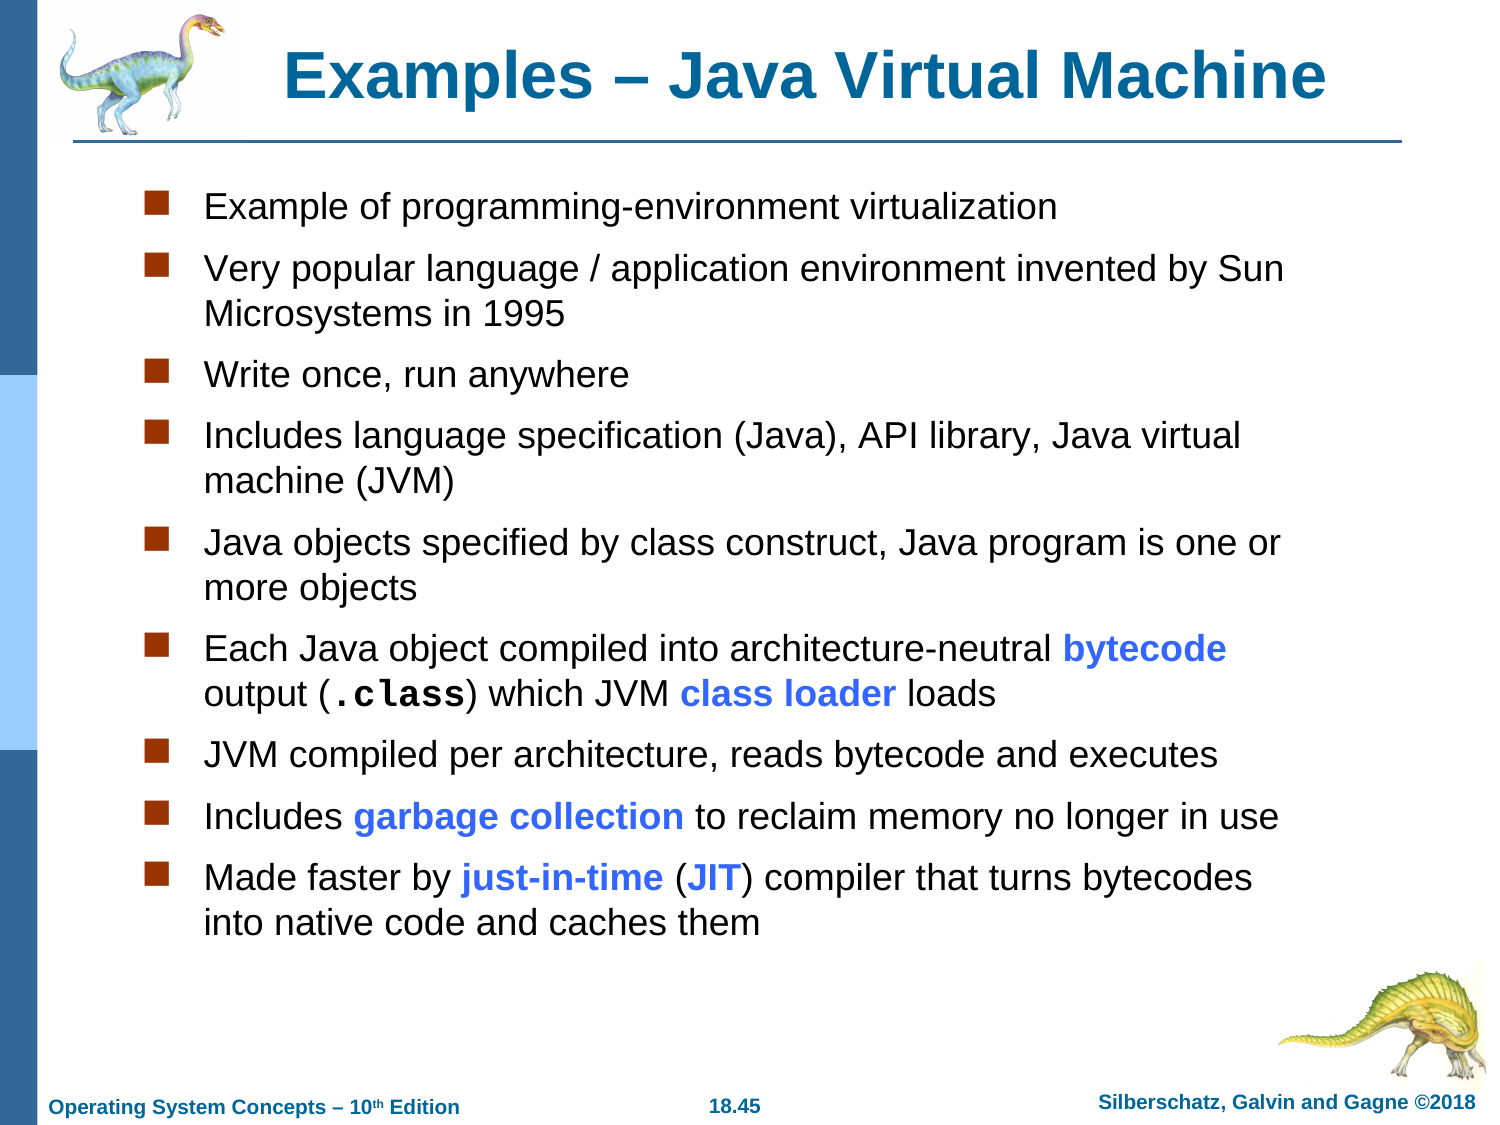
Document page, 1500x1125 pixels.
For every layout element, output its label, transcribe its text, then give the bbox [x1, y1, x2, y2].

picture [46, 0, 243, 149]
picture [1275, 959, 1486, 1090]
list Example of programming-environment virtualization Very popular language / application environment invented by Sun Microsystems in 1995 Write once, run anywhere Includes language specification (Java), API library, Java virtual machine (JVM) Java objects specified by class construct, Java program is one or more objects Each Java object compiled into architecture-neutral bytecode output (.class) which JVM class loader loads JVM compiled per architecture, reads bytecode and executes Includes garbage collection to reclaim memory no longer in use Made faster by just-in-time (JIT) compiler that turns bytecodes into native code and caches them [132, 174, 1327, 963]
picture [1415, 1094, 1423, 1099]
title Examples – Java Virtual Machine [130, 24, 1481, 120]
